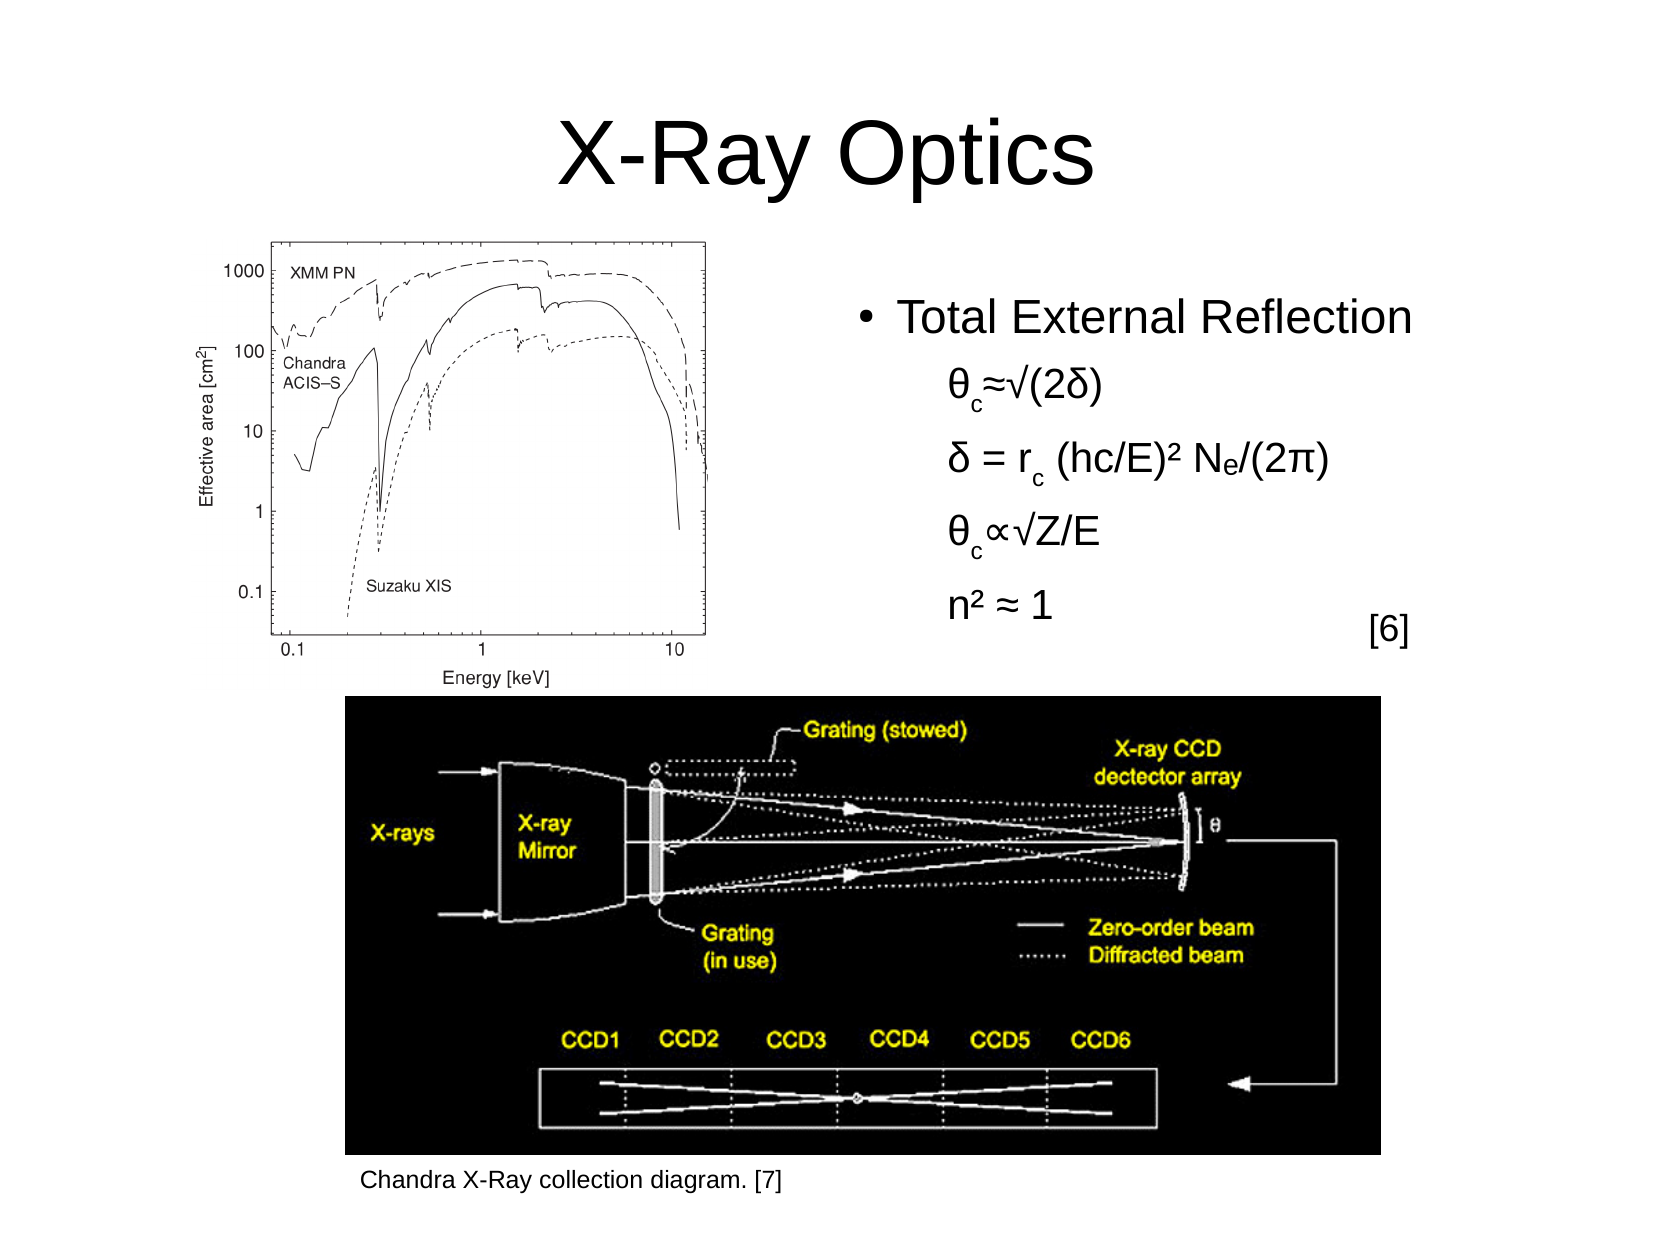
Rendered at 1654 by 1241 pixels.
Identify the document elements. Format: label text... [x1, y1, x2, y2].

list Total External Reflection θc≈√(2δ) δ = rc (hc/E)² Nₑ/(2π) θc∝√Z/E n² ≈ 1 [845, 290, 1572, 634]
text_box [6] [1353, 600, 1426, 657]
title X-Ray Optics [82, 49, 1571, 257]
picture [345, 696, 1381, 1156]
picture [191, 239, 708, 691]
text_box Chandra X-Ray collection diagram. [7] [345, 1158, 1354, 1202]
